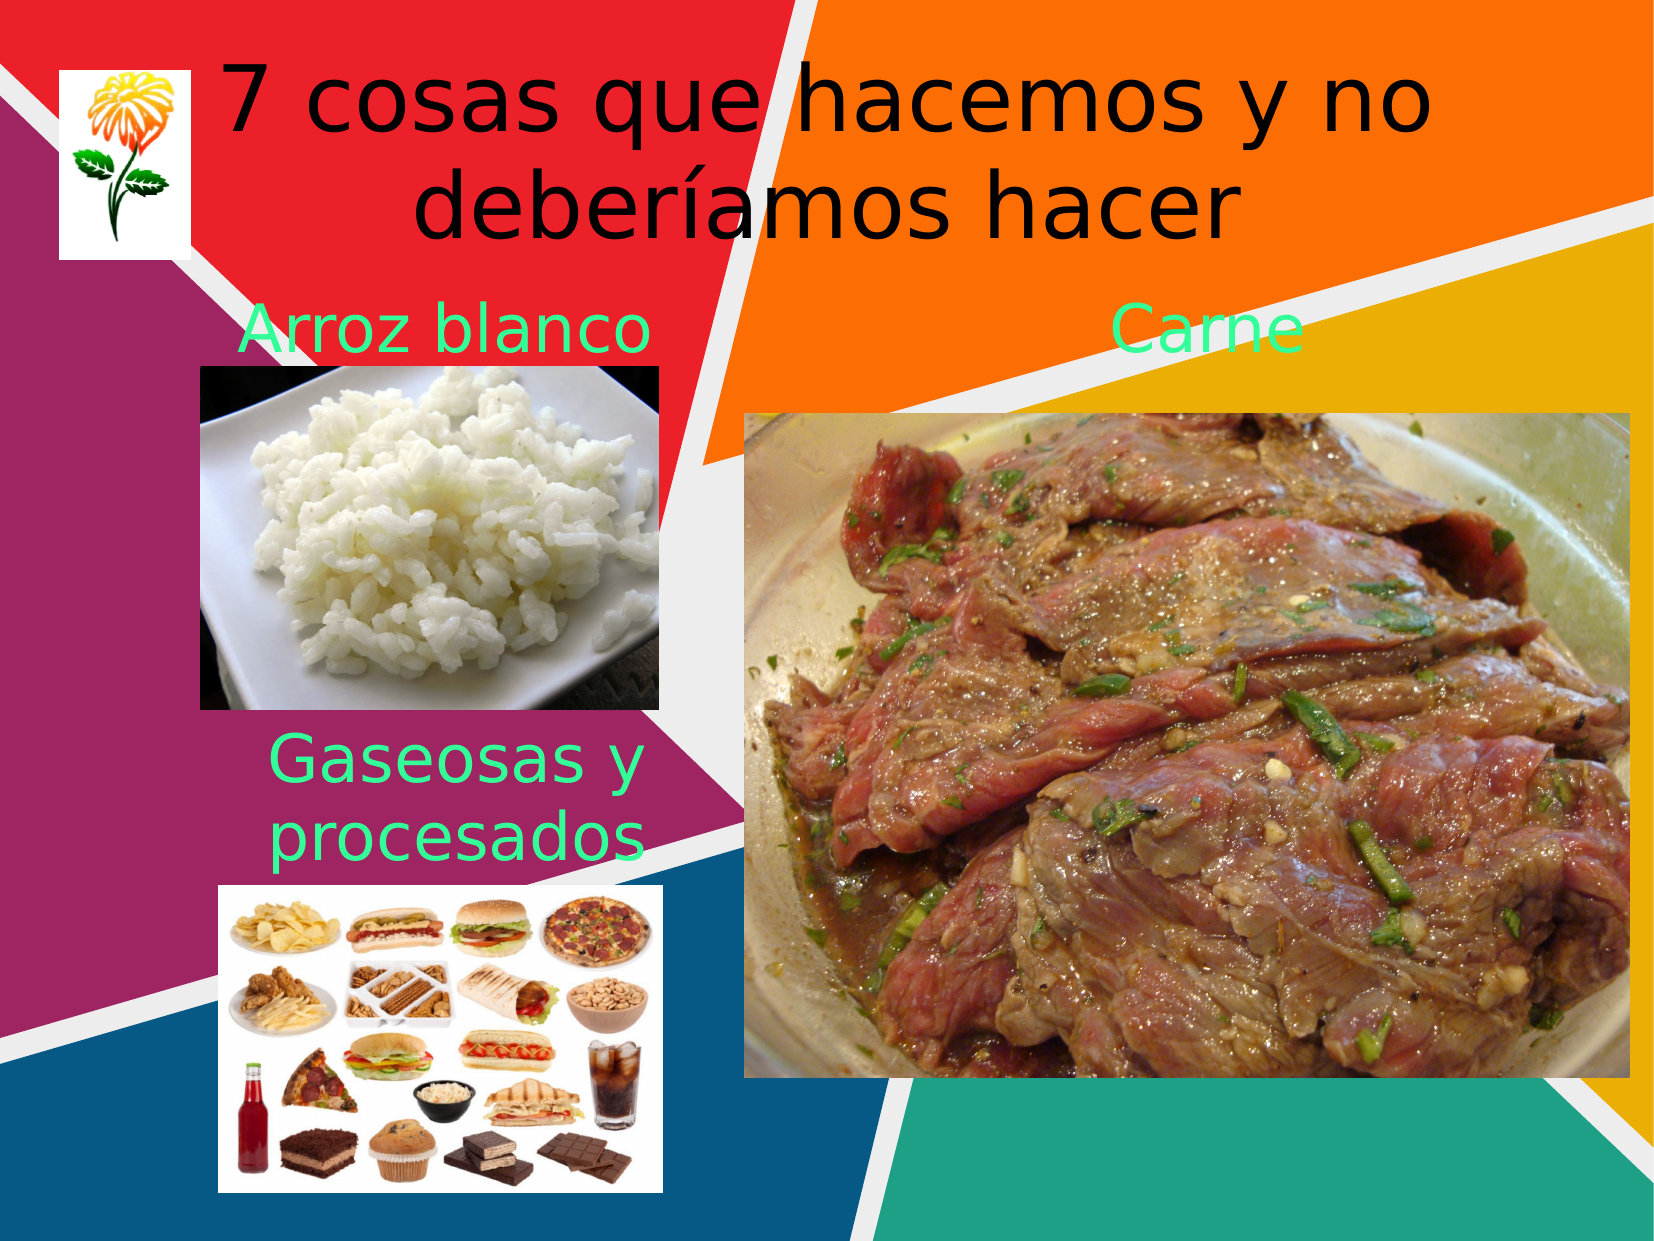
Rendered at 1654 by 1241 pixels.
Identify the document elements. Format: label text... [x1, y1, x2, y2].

title 7 cosas que hacemos y no deberíamos hacer [82, 45, 1571, 261]
list Gaseosas y procesados [94, 720, 744, 1064]
picture [218, 885, 663, 1193]
picture [744, 413, 1630, 1078]
picture [59, 70, 191, 261]
list Carne [845, 290, 1572, 413]
picture [200, 366, 659, 710]
list Arroz blanco [82, 290, 809, 634]
